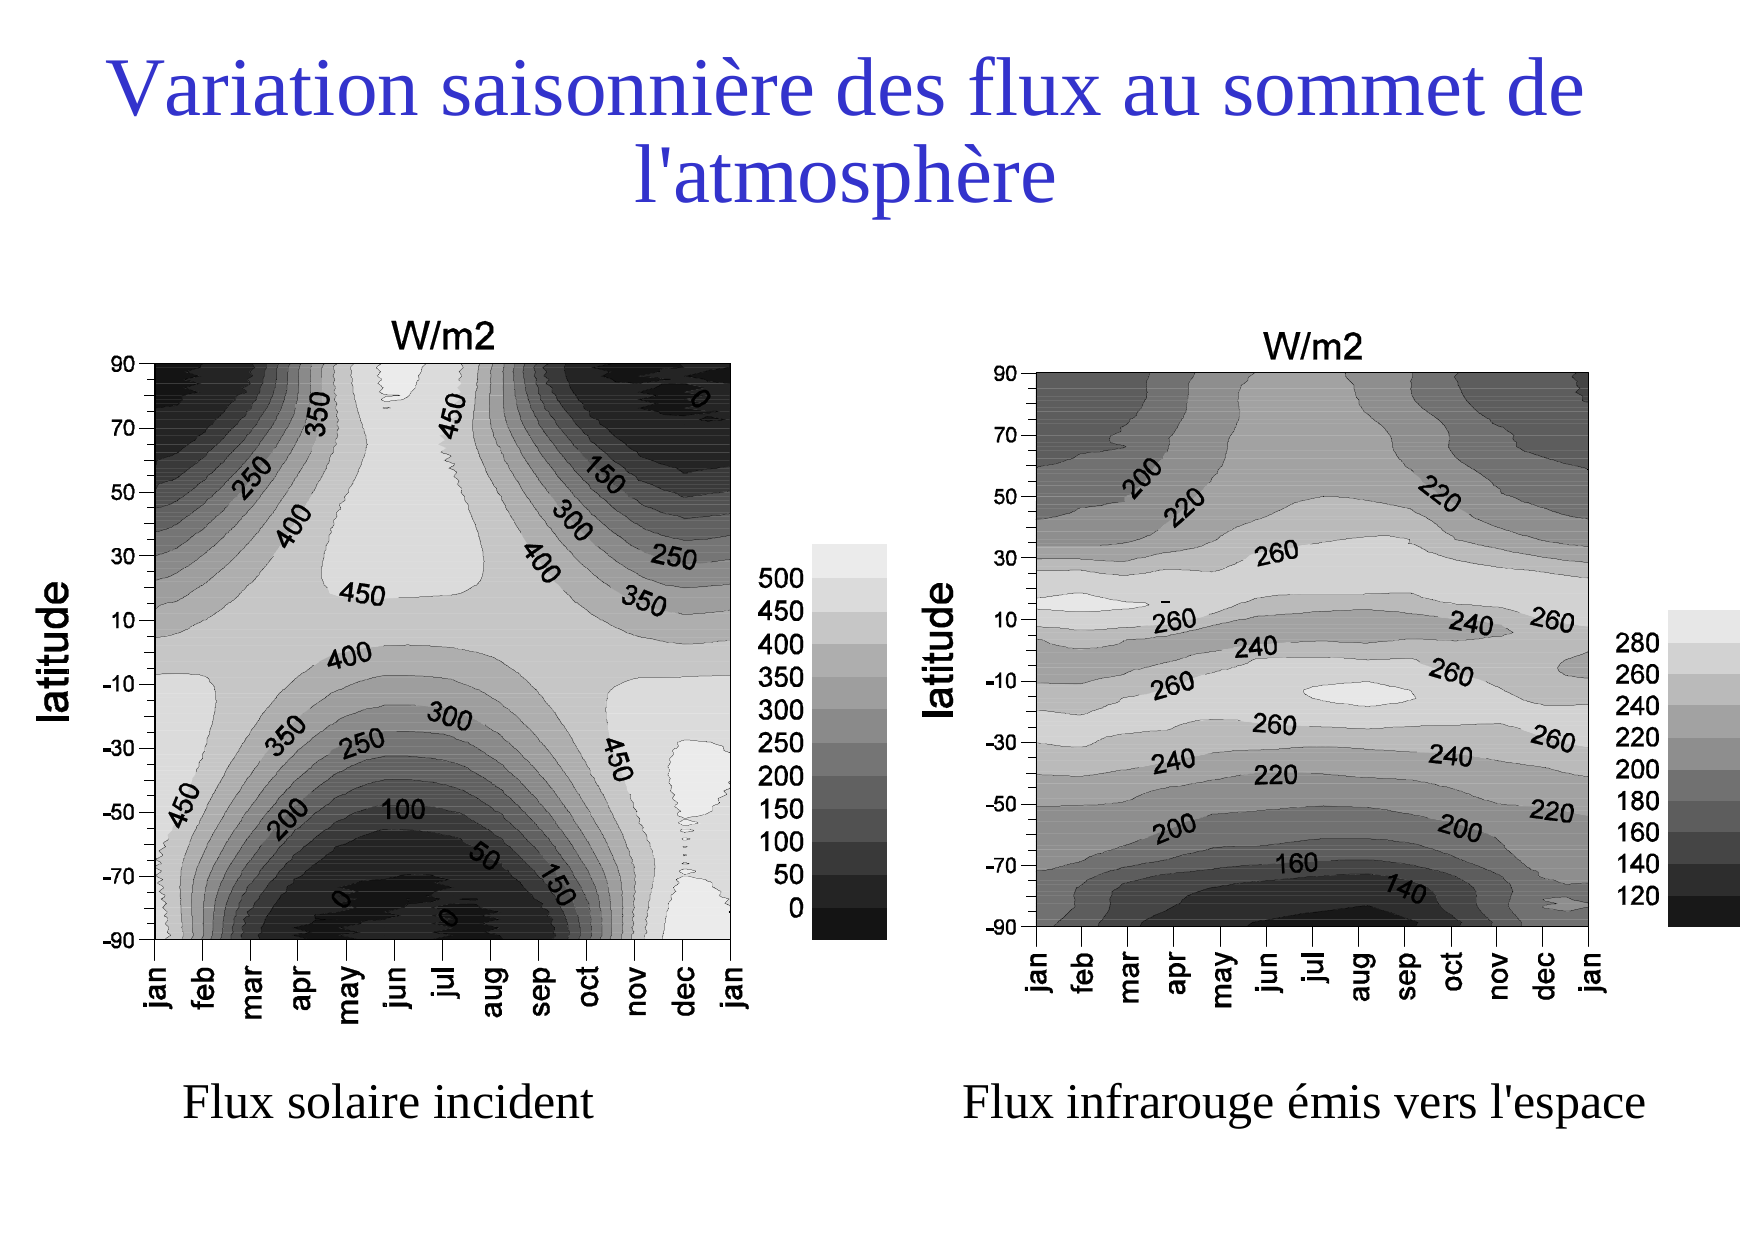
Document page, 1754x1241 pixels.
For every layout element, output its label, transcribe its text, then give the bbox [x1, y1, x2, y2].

picture [912, 324, 1742, 1011]
title Variation saisonnière des flux au sommet de l'atmosphère [97, 21, 1595, 245]
text_box Flux solaire incident [168, 1069, 748, 1137]
picture [26, 312, 889, 1028]
text_box Flux infrarouge émis vers l'espace [947, 1069, 1728, 1137]
